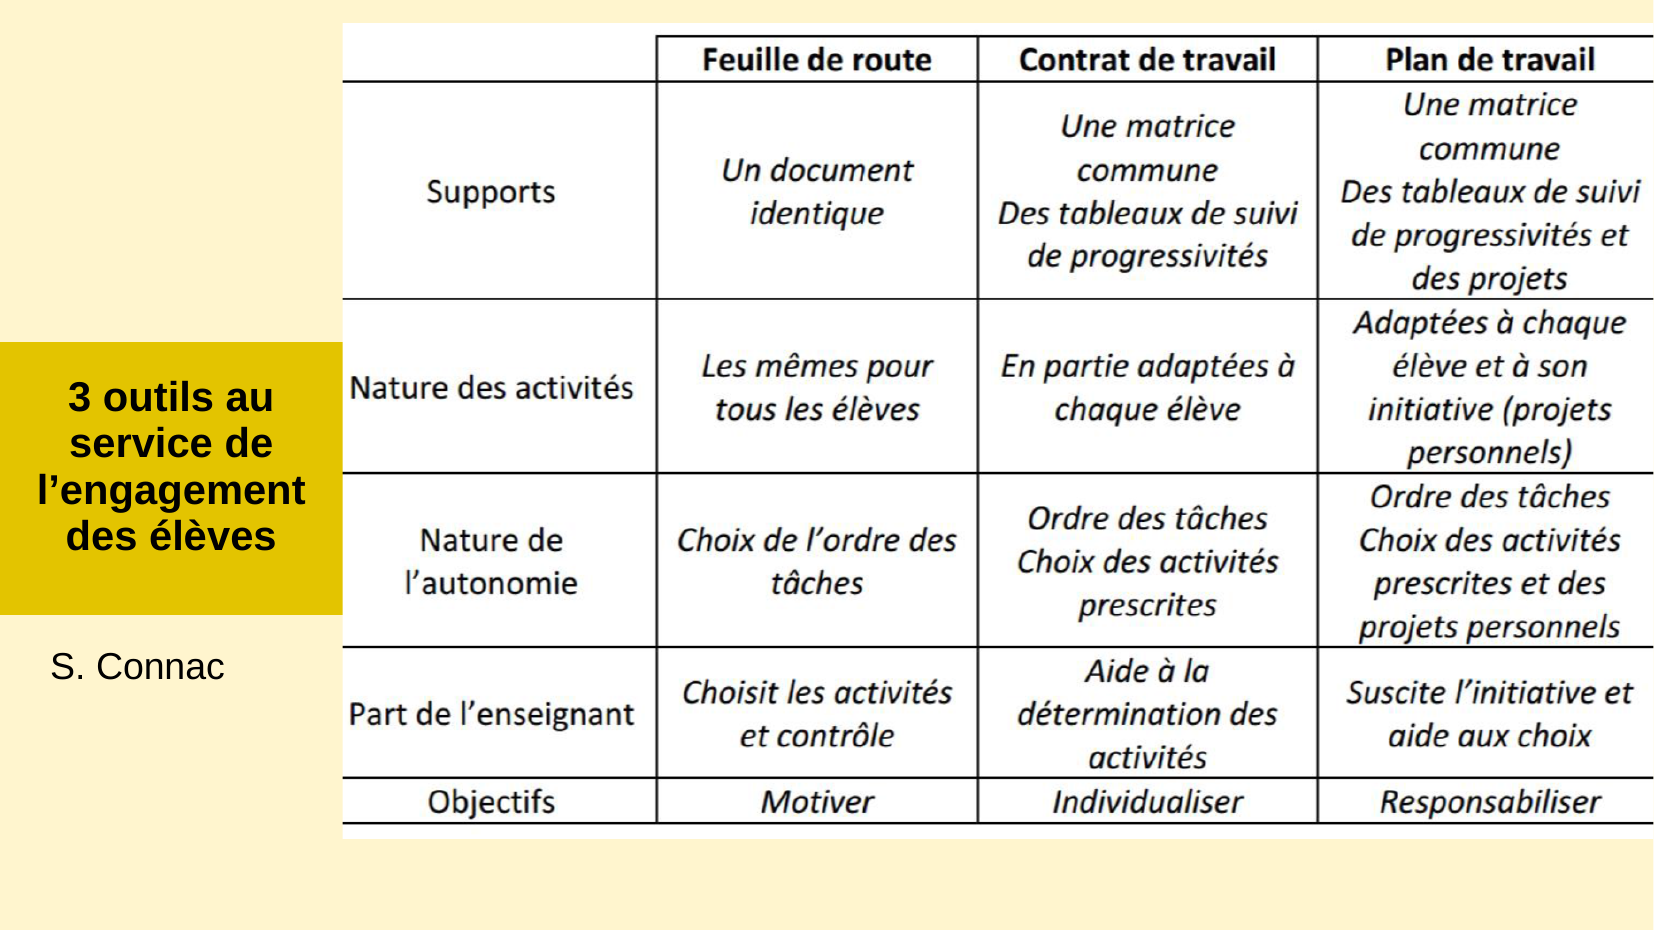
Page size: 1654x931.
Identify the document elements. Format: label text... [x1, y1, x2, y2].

picture [342, 23, 1654, 839]
text_box 3 outils au service de l’engagement des élèves [11, 366, 331, 628]
text_box [0, 342, 342, 615]
text_box S. Connac [35, 637, 260, 695]
